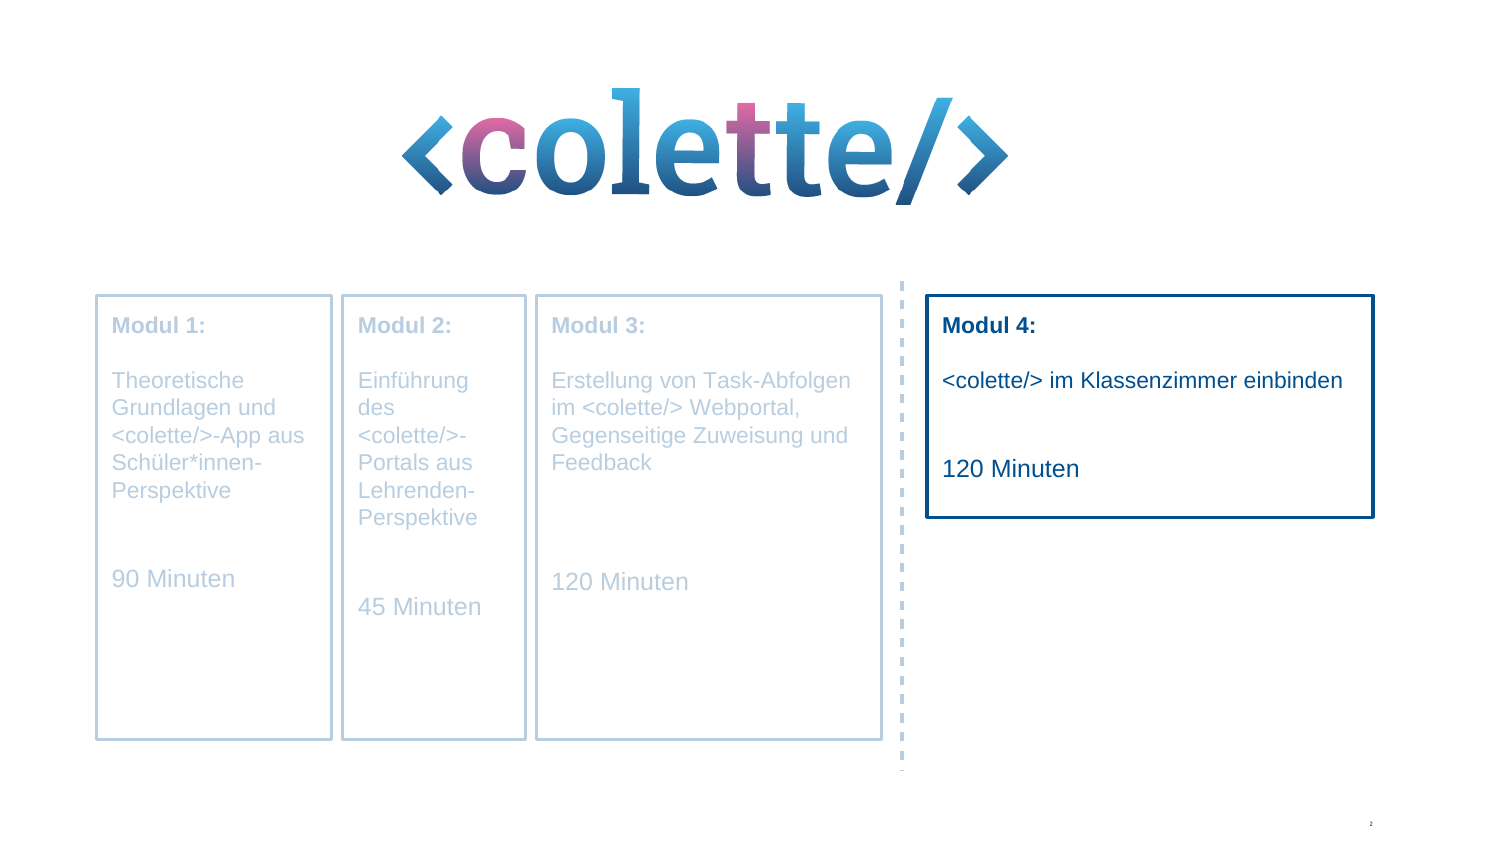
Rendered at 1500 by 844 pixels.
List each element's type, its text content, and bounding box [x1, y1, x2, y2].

text_box Modul 4: <colette/> im Klassenzimmer einbinden 120 Minuten [926, 295, 1374, 518]
text_box [82, 253, 910, 782]
picture [306, 13, 1103, 279]
text_box ‹#› [1364, 819, 1478, 833]
